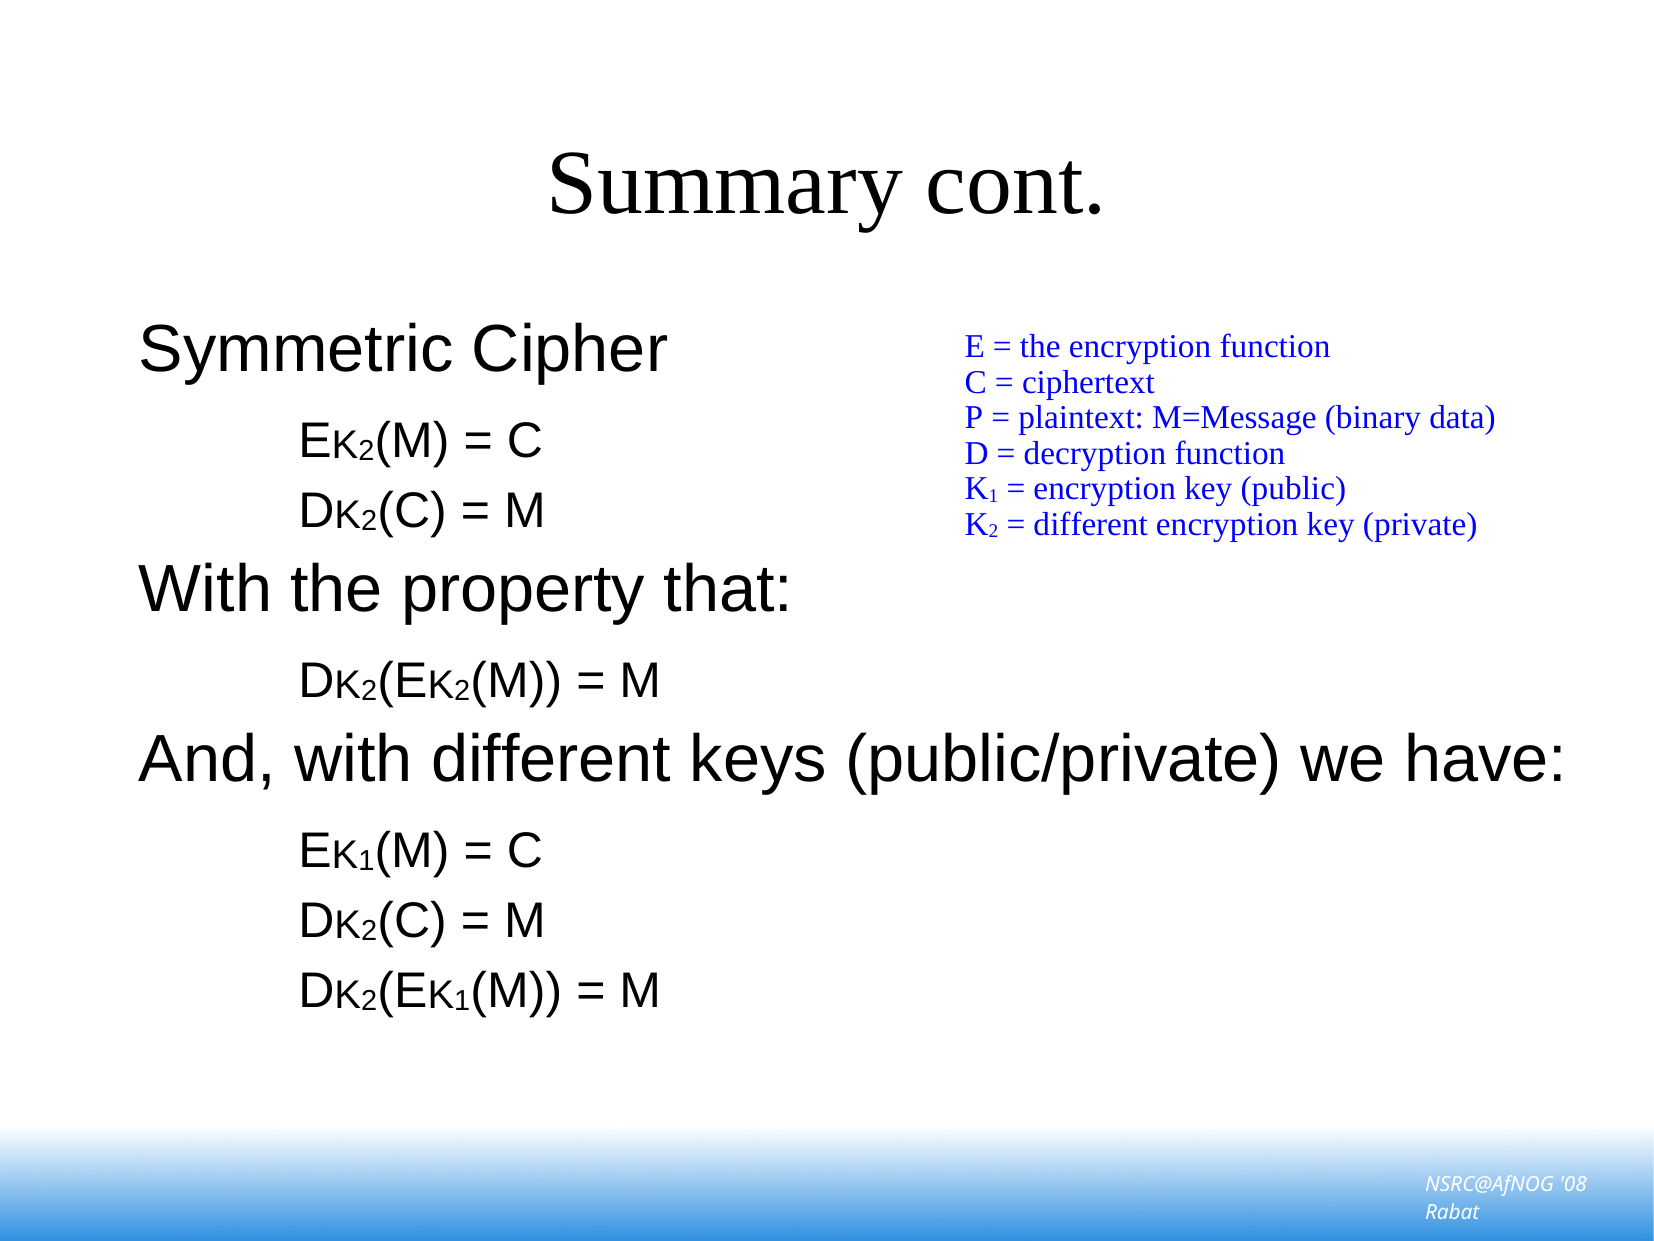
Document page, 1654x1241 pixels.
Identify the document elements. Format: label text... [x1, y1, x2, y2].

title Summary cont. [121, 79, 1534, 287]
text_box E = the encryption function C = ciphertext P = plaintext: M=Message (binary data) D = decryption function K1 = encryption key (public) K2 = different encryption key (private) [787, 329, 1576, 583]
list Symmetric Cipher EK2(M) = C DK2(C) = M With the property that: DK2(EK2(M)) = M And, with different keys (public/private) we have: EK1(M) = C DK2(C) = M DK2(EK1(M)) = M [121, 315, 1576, 1116]
picture [0, 1124, 1654, 1241]
